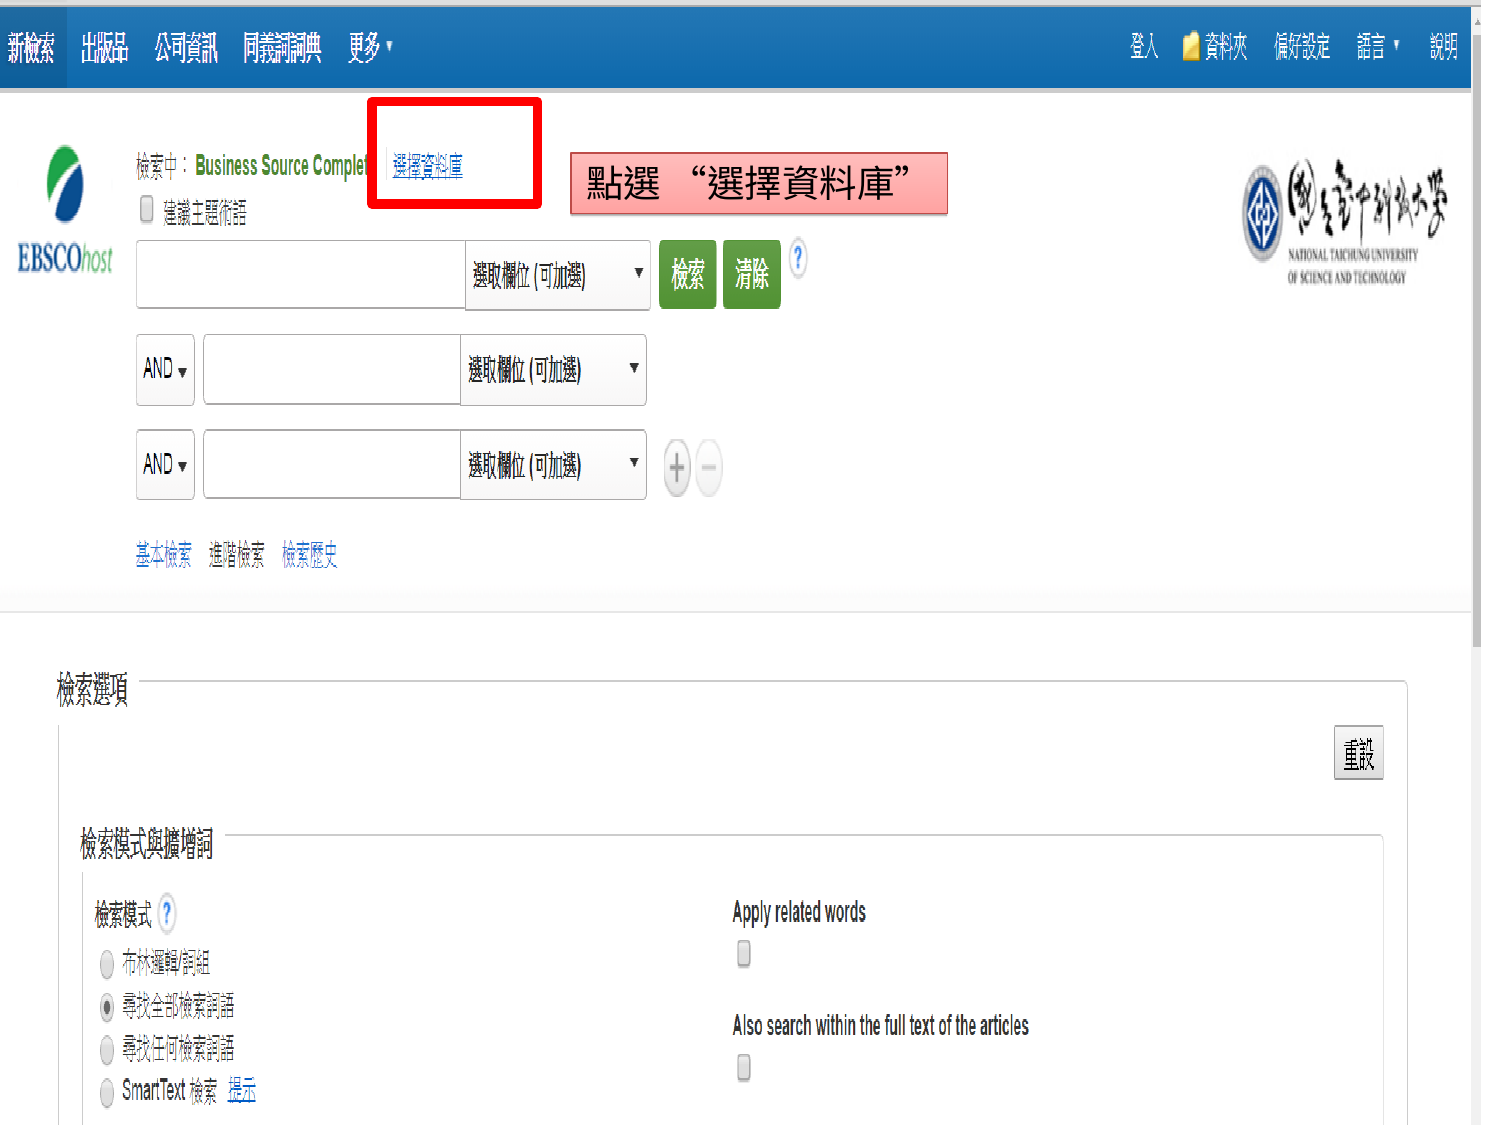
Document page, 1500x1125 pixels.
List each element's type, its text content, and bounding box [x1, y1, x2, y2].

picture [0, 0, 1481, 1125]
text_box 點選 “選擇資料庫” [571, 152, 904, 214]
